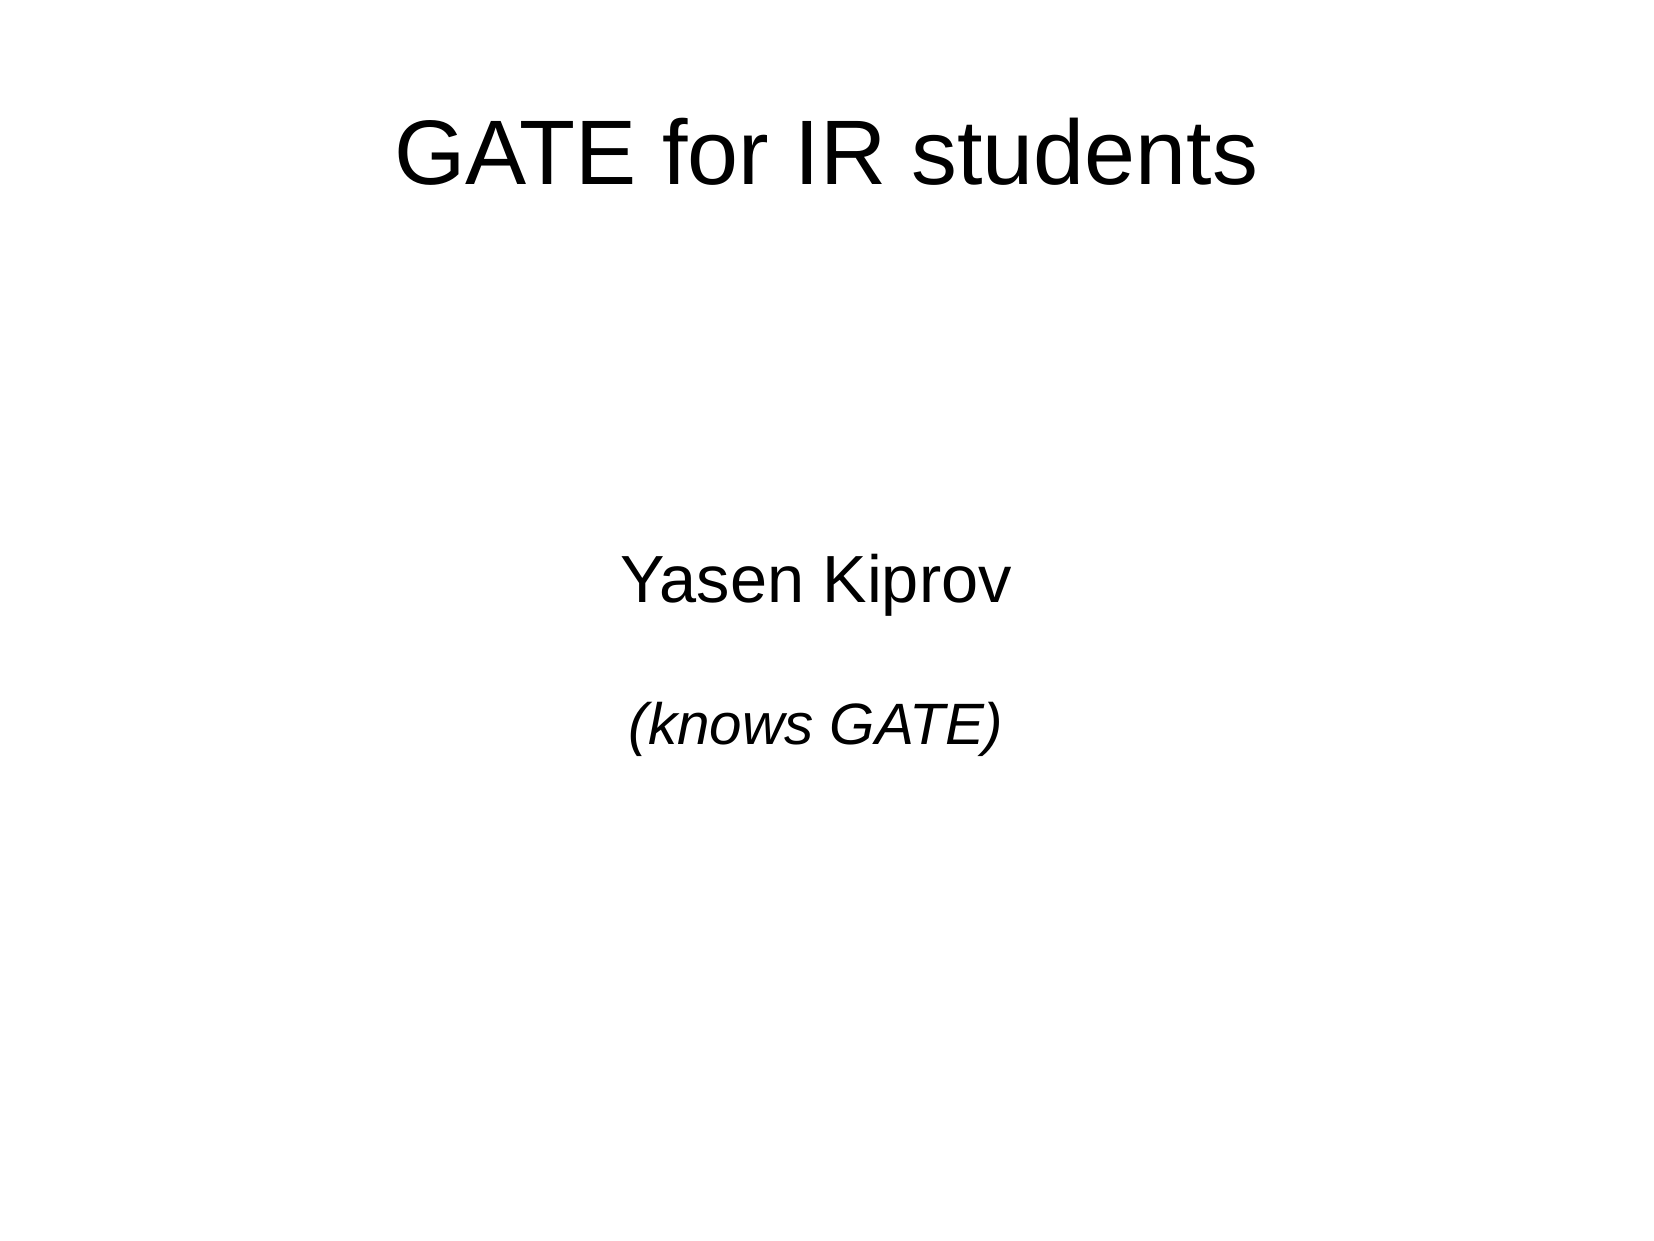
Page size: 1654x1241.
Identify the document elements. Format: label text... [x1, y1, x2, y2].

title GATE for IR students [82, 49, 1571, 257]
subtitle Yasen Kiprov (knows GATE) [88, 290, 1544, 1010]
